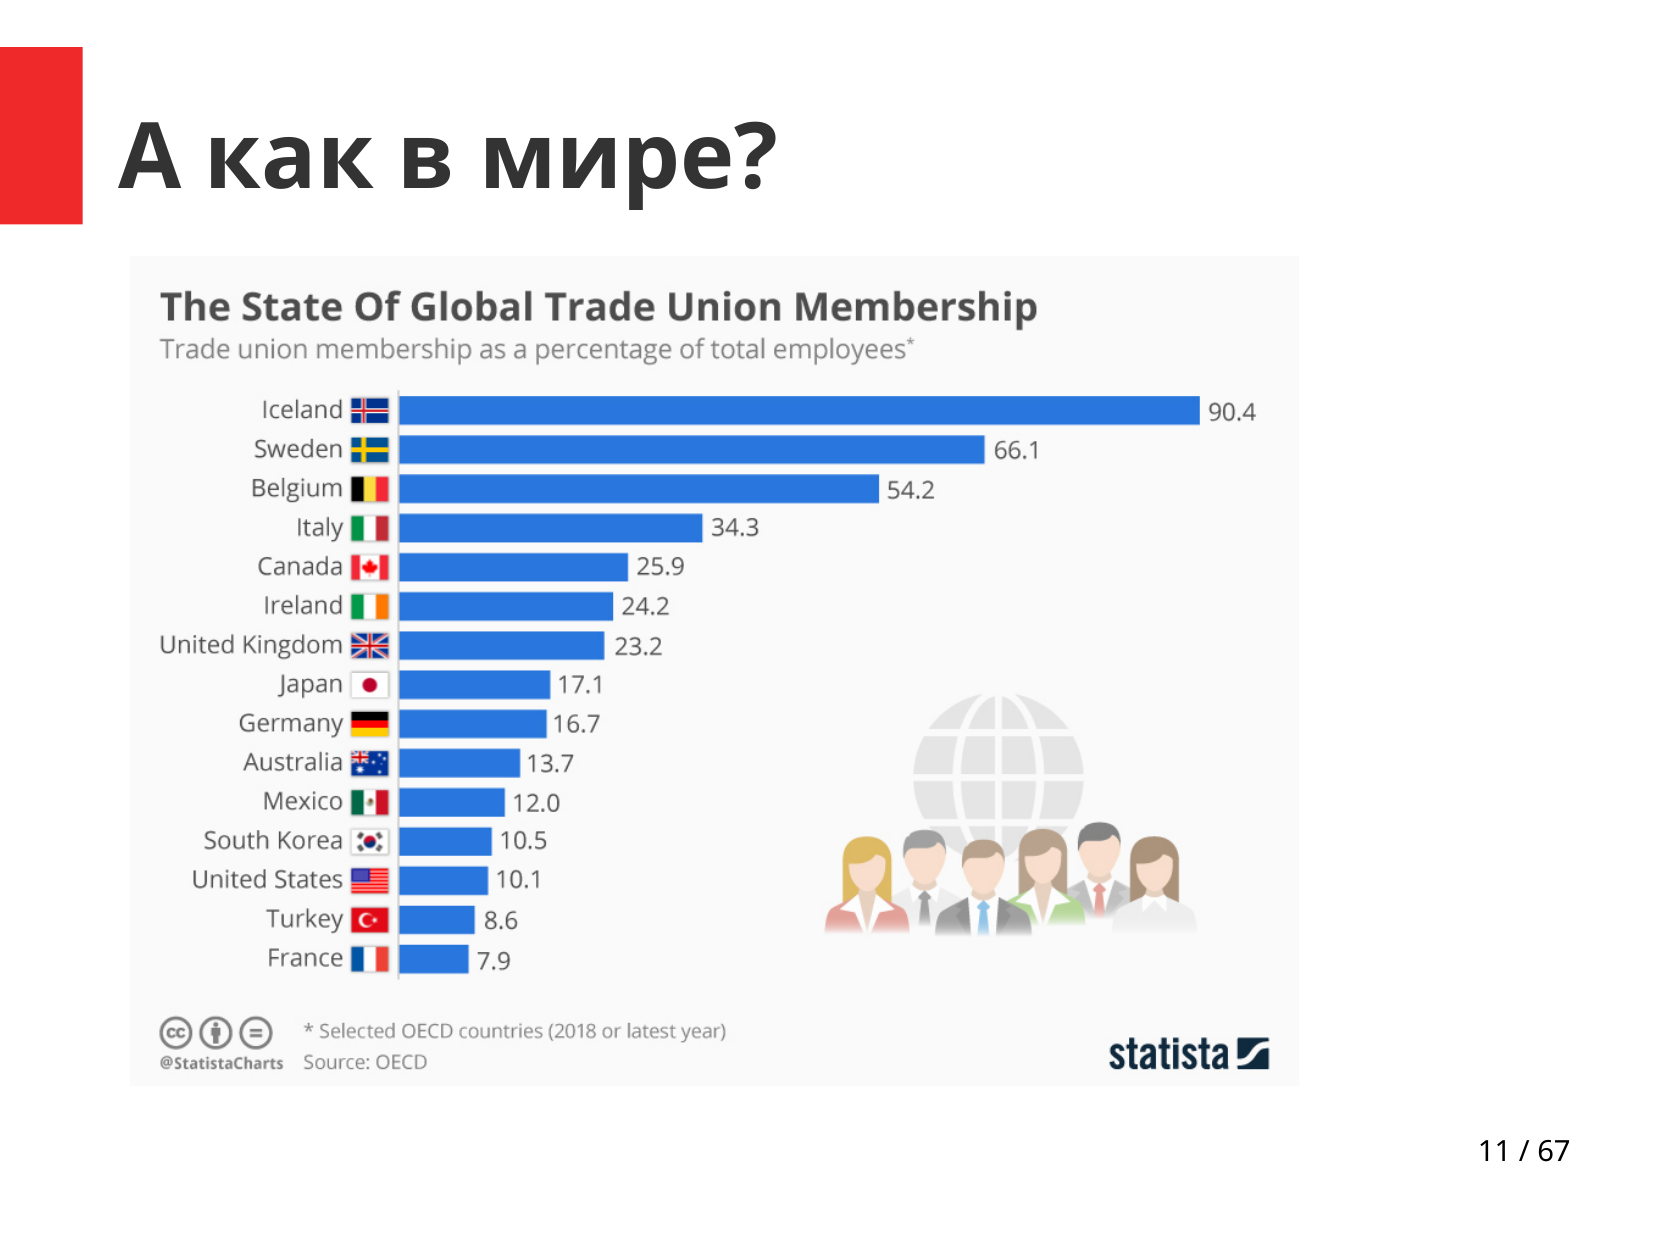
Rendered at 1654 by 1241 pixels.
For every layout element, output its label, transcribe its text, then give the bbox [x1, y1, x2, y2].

picture [129, 256, 1300, 1086]
title А как в мире? [118, 49, 1571, 257]
